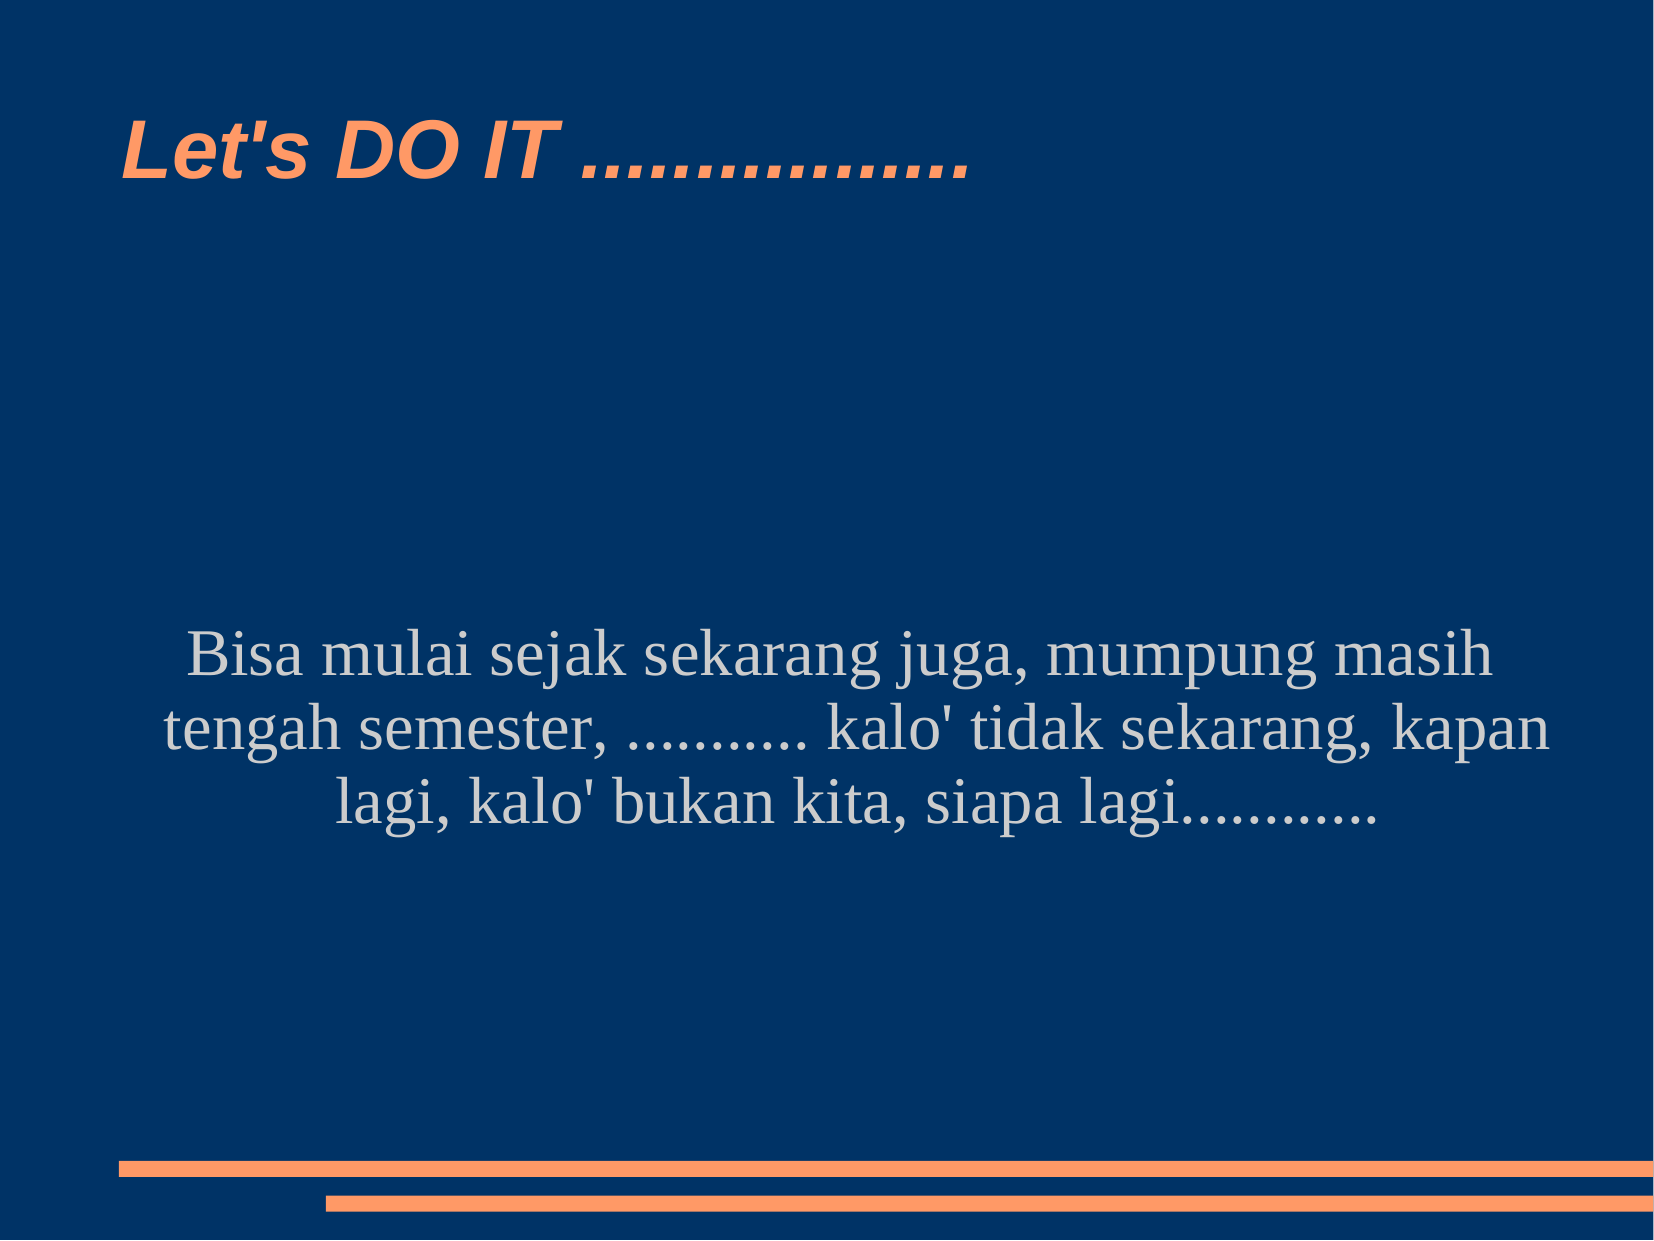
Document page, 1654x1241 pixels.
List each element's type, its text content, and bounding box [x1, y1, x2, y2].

subtitle Bisa mulai sejak sekarang juga, mumpung masih tengah semester, ........... kalo' tidak sekarang, kapan lagi, kalo' bukan kita, siapa lagi............ [121, 329, 1561, 1125]
title Let's DO IT ................. [121, 53, 1534, 247]
